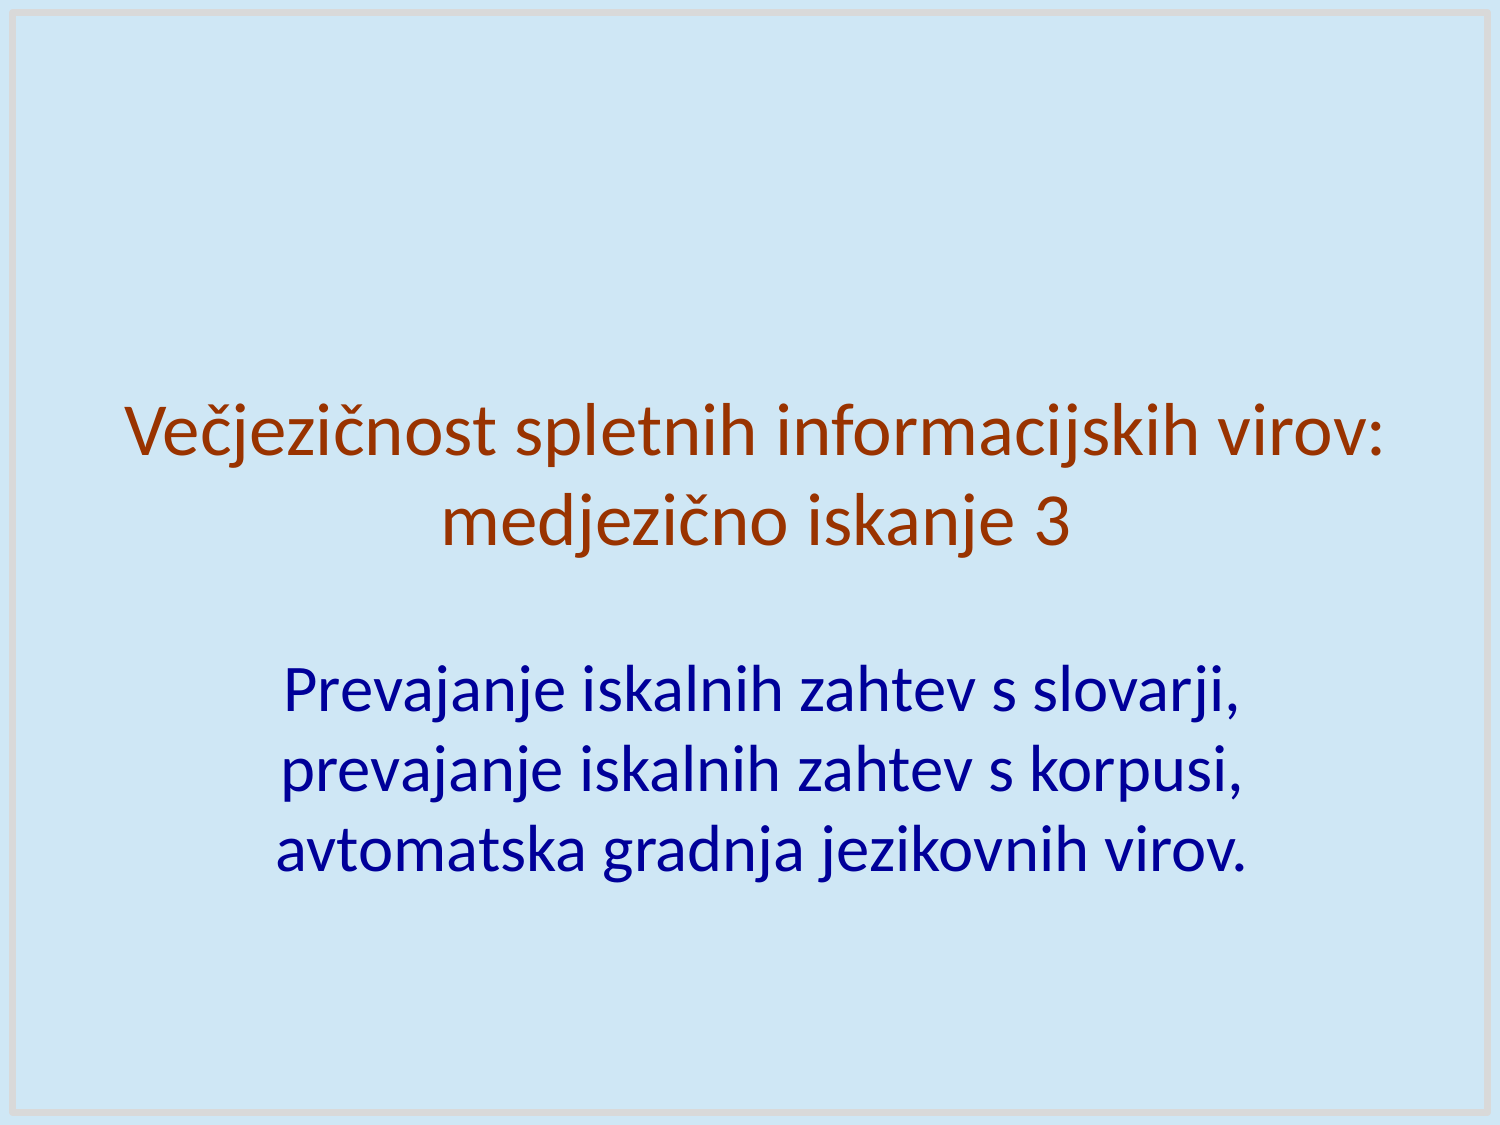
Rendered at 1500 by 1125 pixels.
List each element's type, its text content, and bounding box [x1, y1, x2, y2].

title Večjezičnost spletnih informacijskih virov: medjezično iskanje 3 [75, 349, 1438, 591]
subtitle Prevajanje iskalnih zahtev s slovarji, prevajanje iskalnih zahtev s korpusi, avtomatska gradnja jezikovnih virov. [187, 637, 1338, 925]
